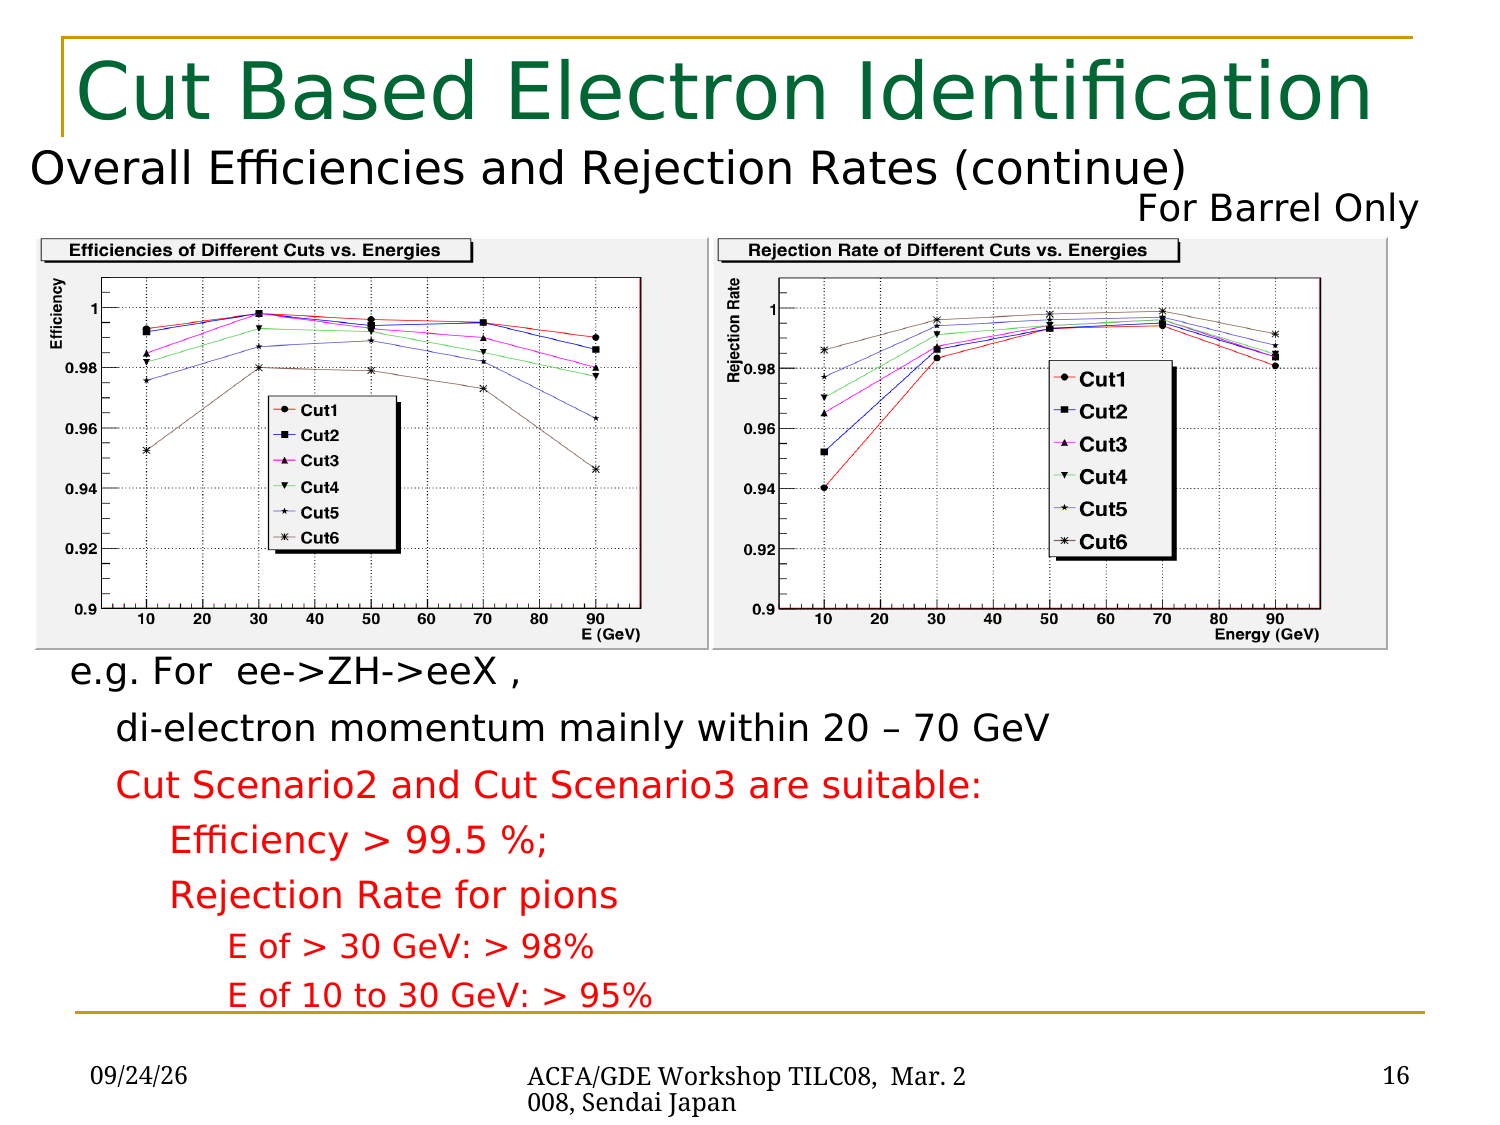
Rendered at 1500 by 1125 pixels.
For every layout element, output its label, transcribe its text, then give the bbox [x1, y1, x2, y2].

text_box For Barrel Only [1122, 179, 1477, 238]
list e.g. For ee->ZH->eeX , di-electron momentum mainly within 20 – 70 GeV Cut Scenario2 and Cut Scenario3 are suitable: Efficiency > 99.5 %; Rejection Rate for pions E of > 30 GeV: > 98% E of 10 to 30 GeV: > 95% [59, 649, 1343, 1016]
picture [711, 236, 1388, 650]
list Overall Efficiencies and Rejection Rates (continue) [29, 141, 1447, 234]
picture [34, 236, 709, 650]
title Cut Based Electron Identification [75, 5, 1426, 178]
